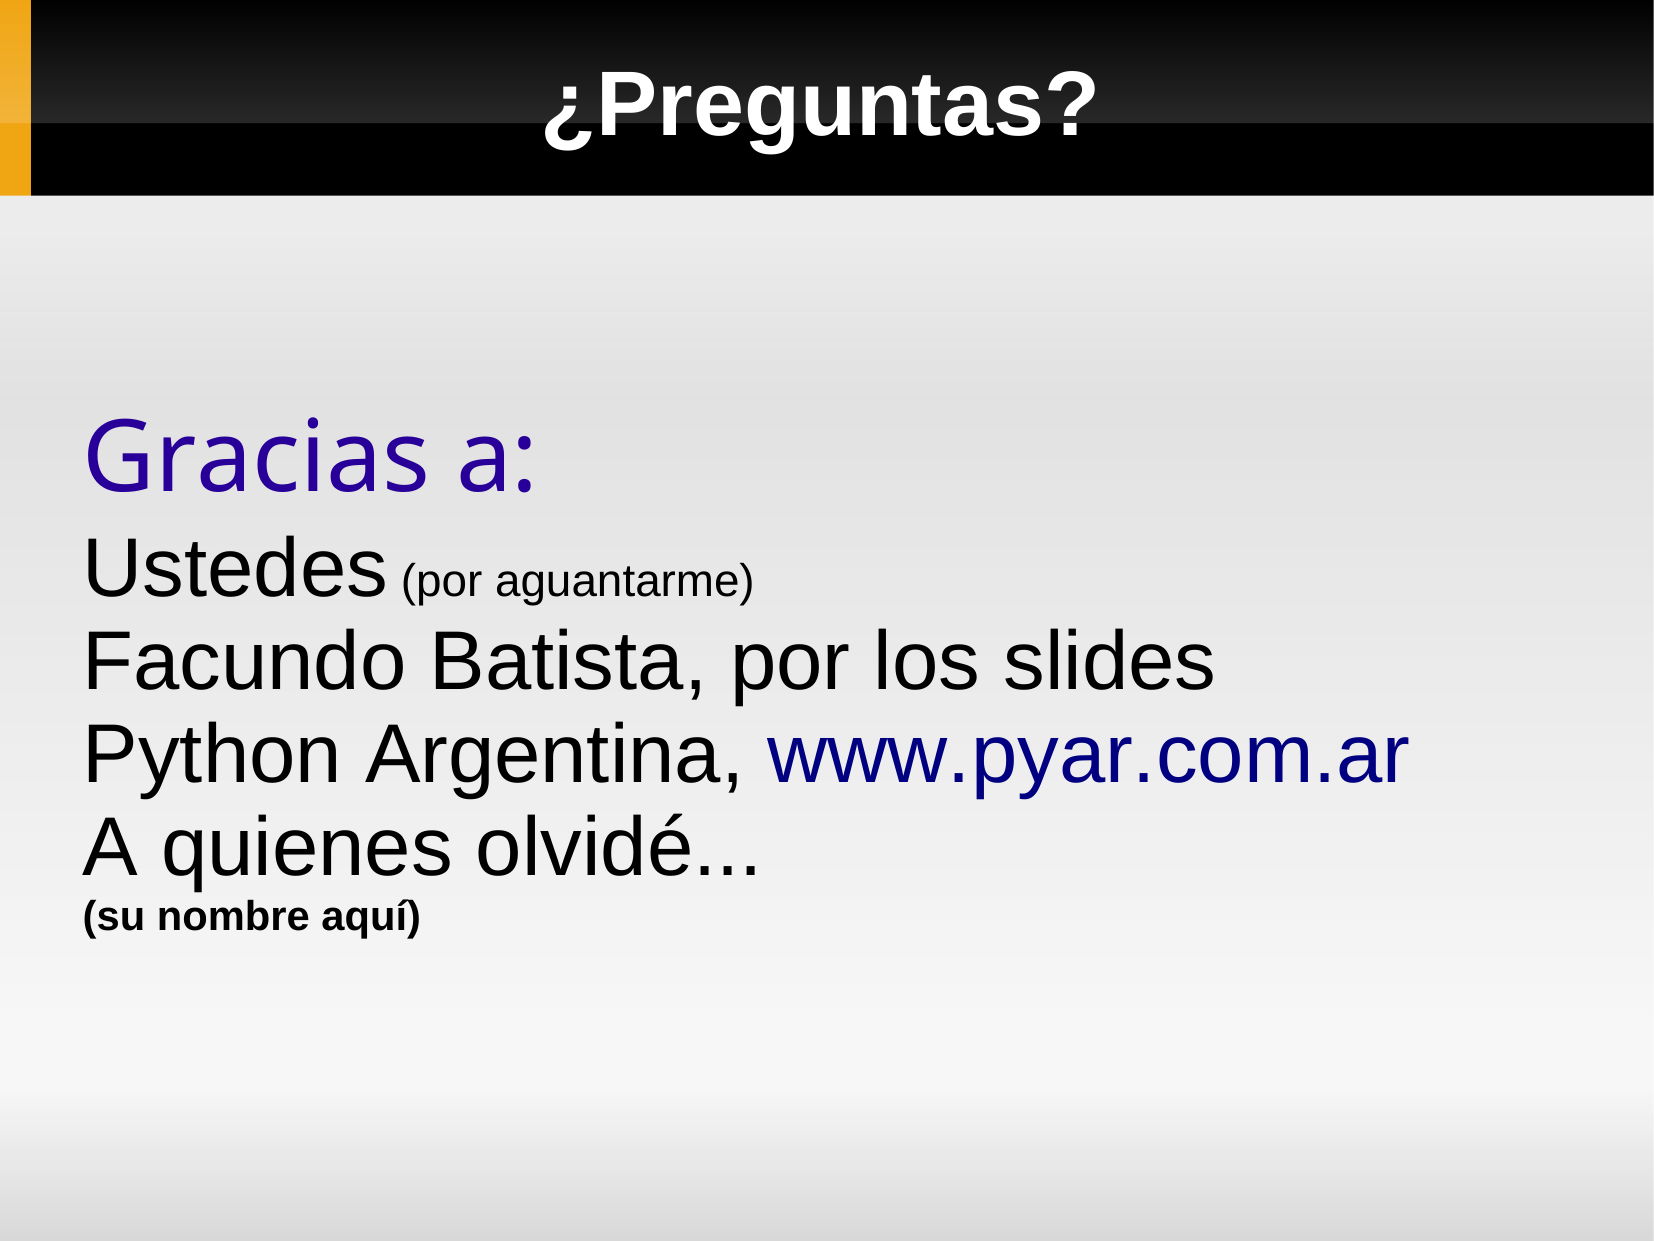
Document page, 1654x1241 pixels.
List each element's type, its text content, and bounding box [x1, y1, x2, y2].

subtitle Gracias a: Ustedes (por aguantarme) Facundo Batista, por los slides Python Argentina, www.pyar.com.ar A quienes olvidé... (su nombre aquí) [82, 297, 1571, 1102]
title ¿Preguntas? [76, 7, 1565, 200]
picture [0, 0, 1654, 1241]
